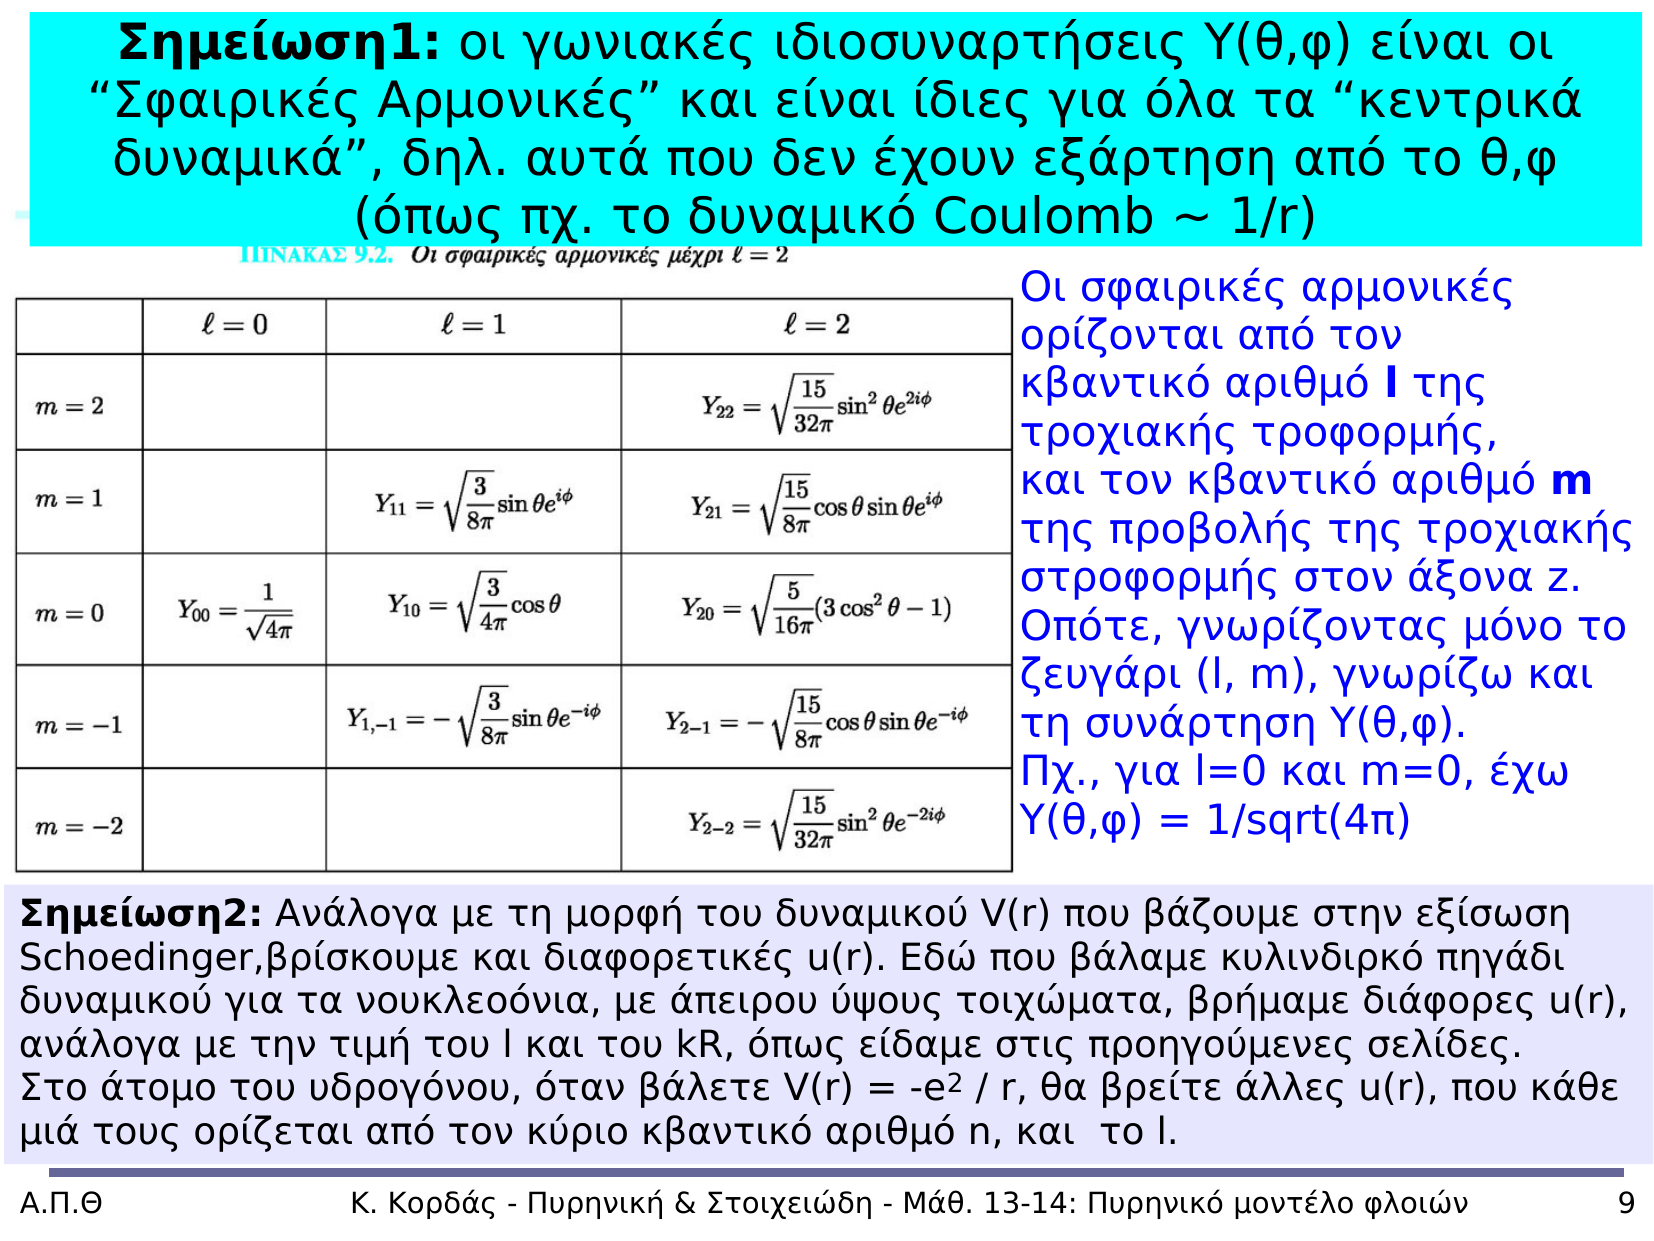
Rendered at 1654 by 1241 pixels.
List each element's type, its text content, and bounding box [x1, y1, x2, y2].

text_box Σημείωση2: Ανάλογα με τη μορφή του δυναμικού V(r) που βάζουμε στην εξίσωση Schoedinger,βρίσκουμε και διαφορετικές u(r). Εδώ που βάλαμε κυλινδιρκό πηγάδι δυναμικού για τα νουκλεοόνια, με άπειρου ύψους τοιχώματα, βρήμαμε διάφορες u(r), ανάλογα με την τιμή του l και του kR, όπως είδαμε στις προηγούμενες σελίδες. Στο άτομο του υδρογόνου, όταν βάλετε V(r) = -e2 / r, θα βρείτε άλλες u(r), που κάθε μιά τους ορίζεται από τον κύριο κβαντικό αριθμό n, και το l. [4, 884, 1654, 1165]
title Σημείωση1: οι γωνιακές ιδιοσυναρτήσεις Υ(θ,φ) είναι οι “Σφαιρικές Αρμονικές” και είναι ίδιες για όλα τα “κεντρικά δυναμικά”, δηλ. αυτά που δεν έχουν εξάρτηση από το θ,φ (όπως πχ. το δυναμικό Coulomb ~ 1/r) [29, 12, 1643, 247]
text_box Οι σφαιρικές αρμονικές ορίζονται από τον κβαντικό αριθμό l της τροχιακής τροφορμής, και τον κβαντικό αριθμό m της προβολής της τροχιακής στροφορμής στον άξονα z. Οπότε, γνωρίζοντας μόνο το ζευγάρι (l, m), γνωρίζω και τη συνάρτηση Υ(θ,φ). Πχ., για l=0 και m=0, έχω Y(θ,φ) = 1/sqrt(4π) [1004, 254, 1654, 907]
picture [0, 200, 1028, 921]
